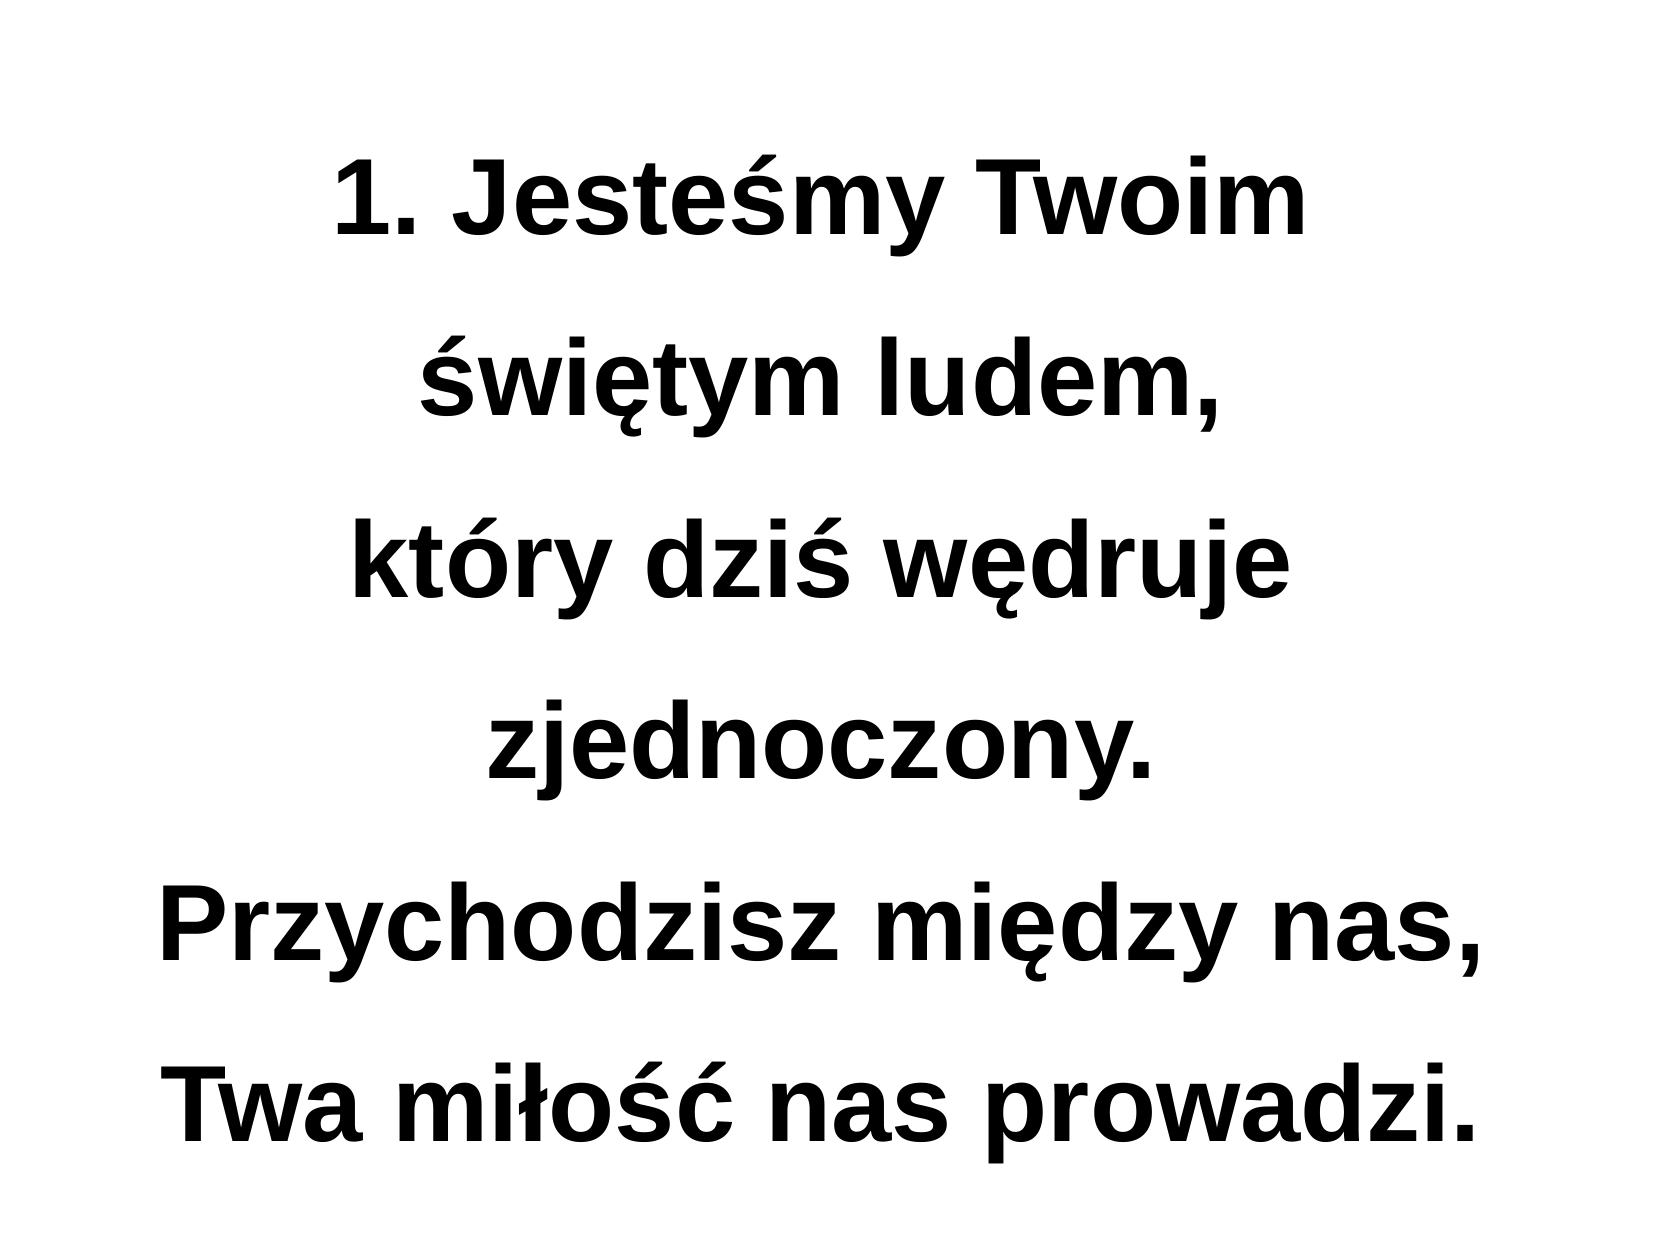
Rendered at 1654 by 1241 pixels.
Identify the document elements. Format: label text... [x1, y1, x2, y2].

subtitle 1. Jesteśmy Twoim świętym ludem, który dziś wędruje zjednoczony. Przychodzisz między nas, Twa miłość nas prowadzi. [0, 0, 1642, 1241]
